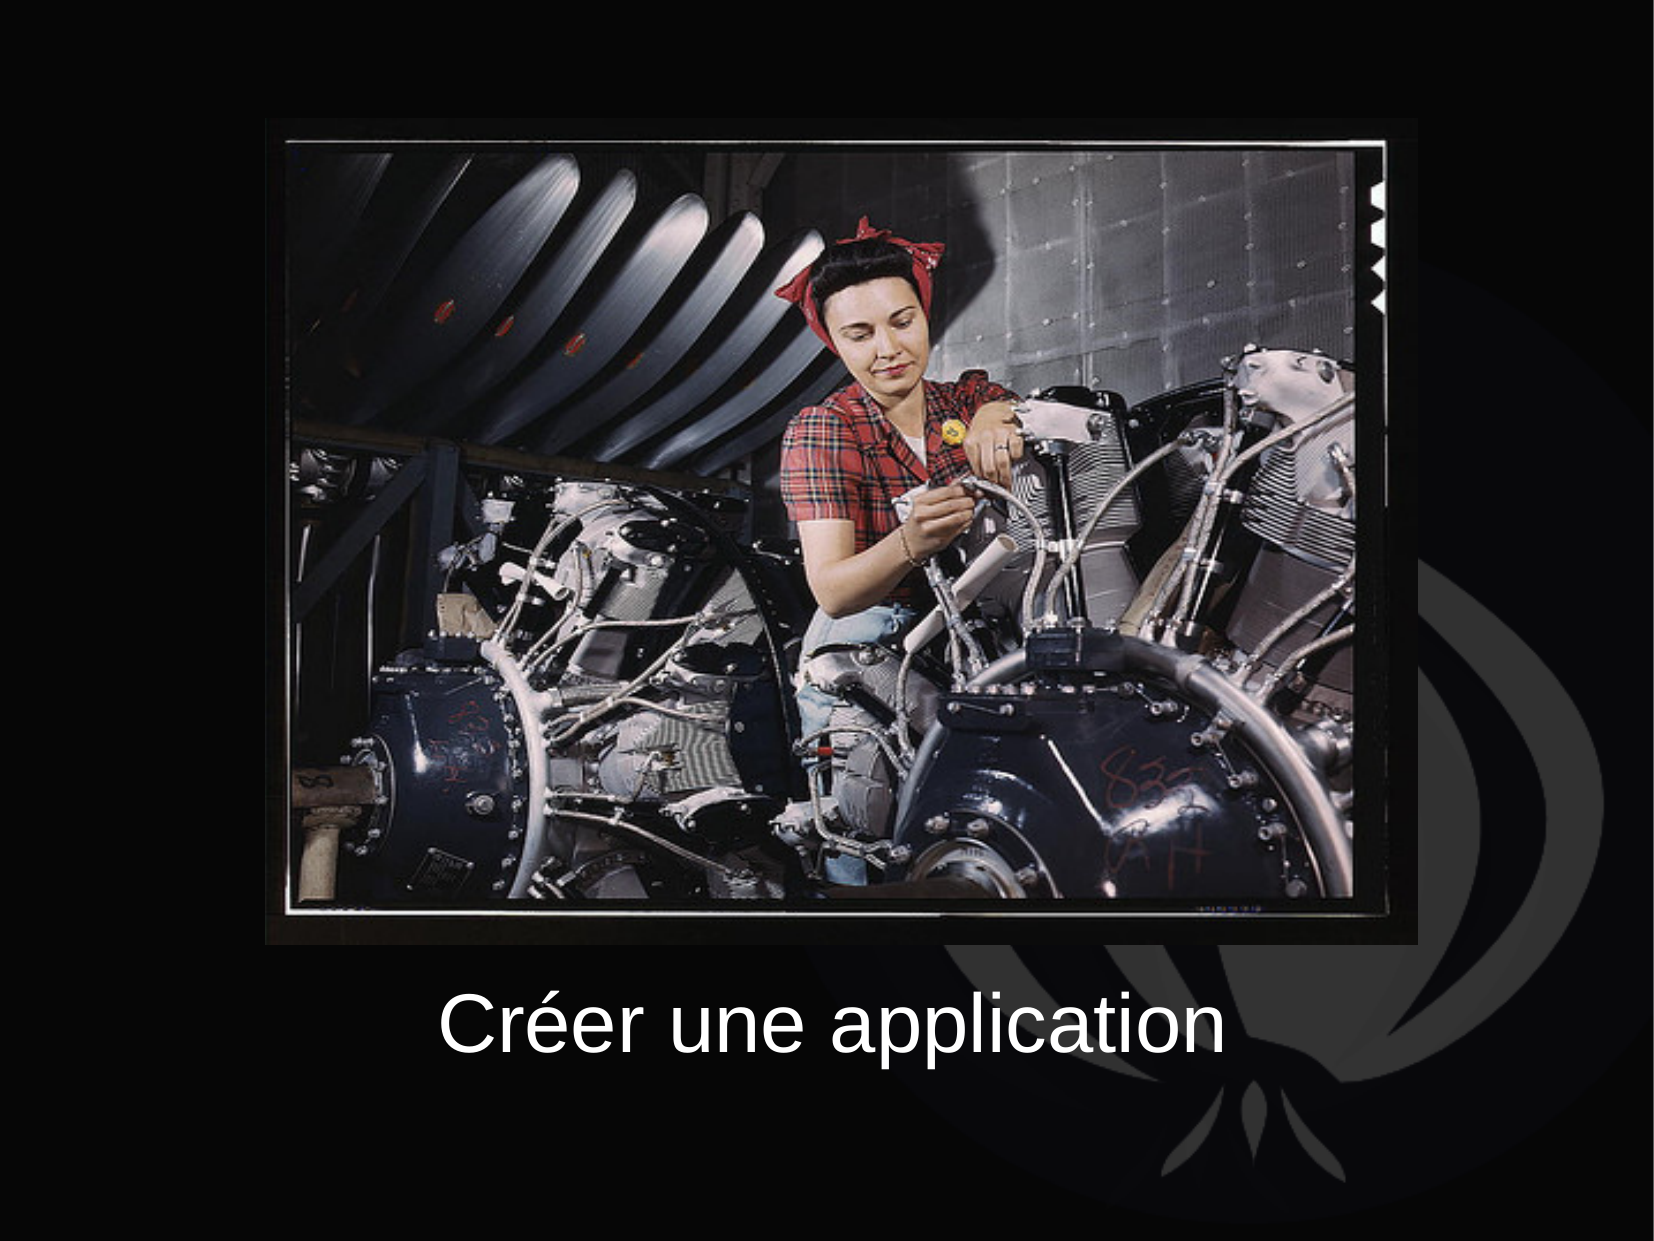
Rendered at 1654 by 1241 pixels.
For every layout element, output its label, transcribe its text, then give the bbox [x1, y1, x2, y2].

picture [0, 0, 1654, 1241]
subtitle Créer une application [88, 214, 1577, 1182]
